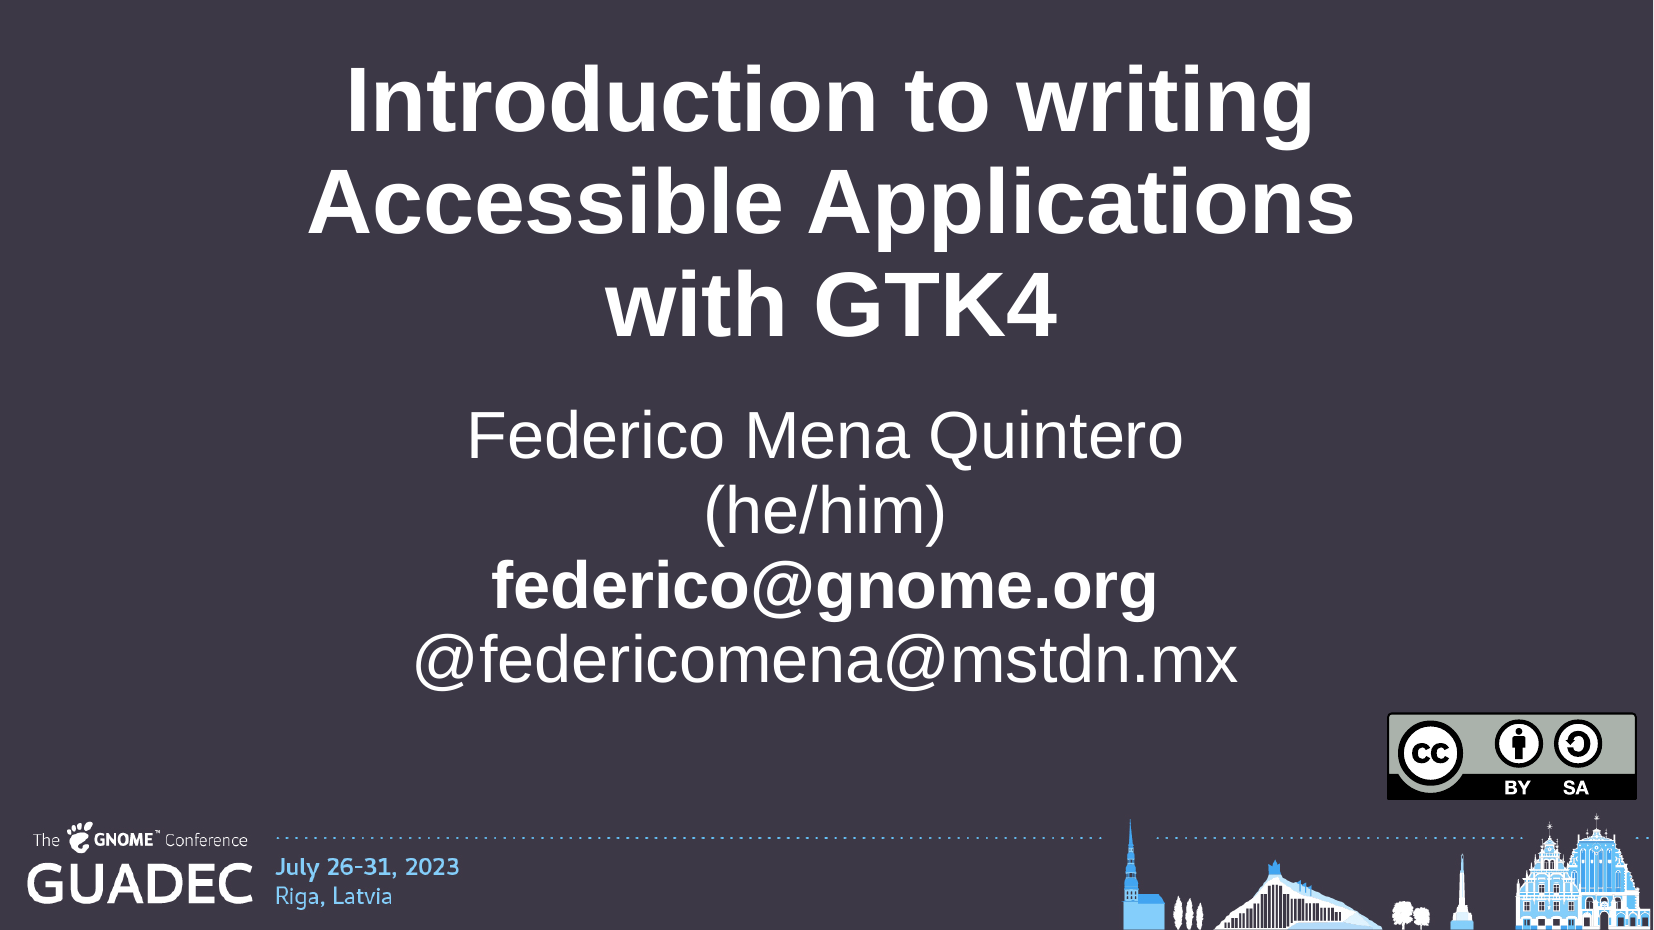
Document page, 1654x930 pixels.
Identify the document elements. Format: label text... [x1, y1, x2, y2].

text_box Federico Mena Quintero (he/him) federico@gnome.org @federicomena@mstdn.mx [368, 225, 1284, 930]
title Introduction to writing Accessible Applications with GTK4 [29, 48, 1634, 356]
picture [0, 0, 1654, 930]
